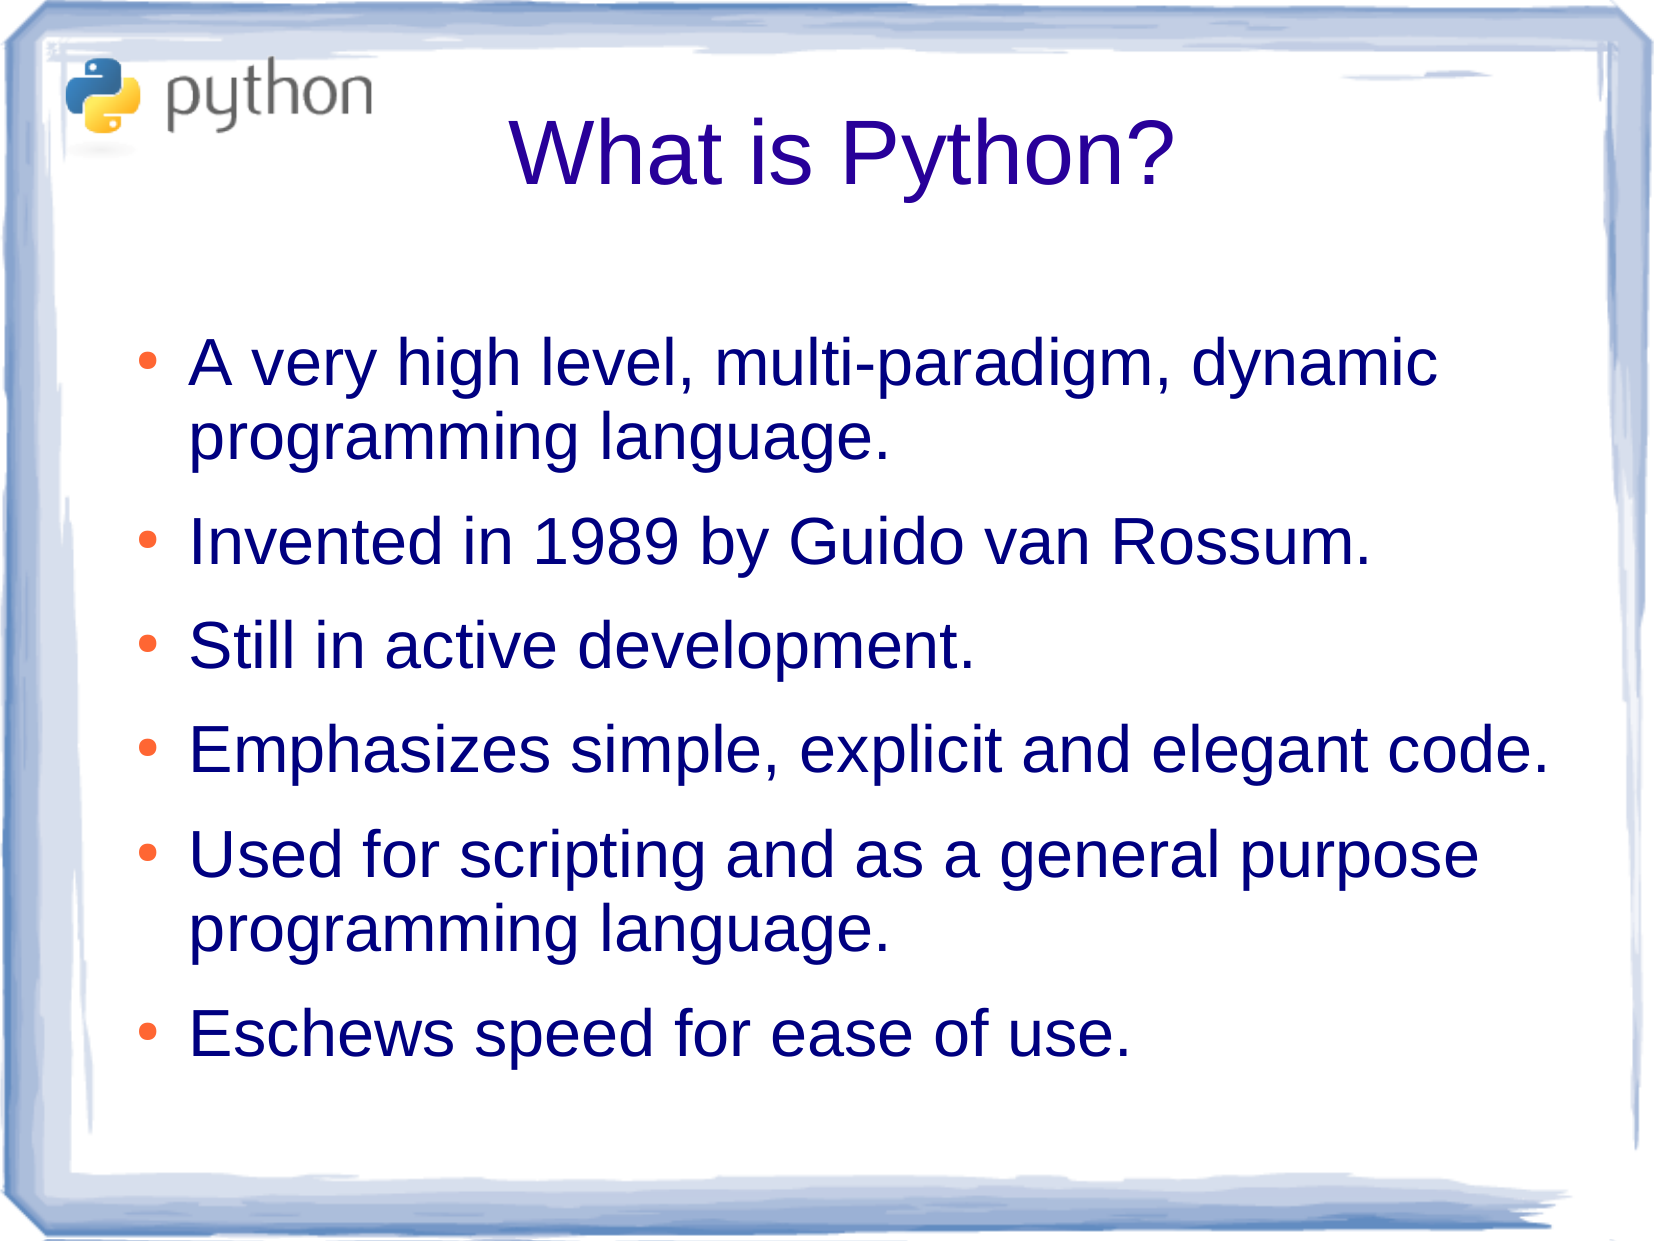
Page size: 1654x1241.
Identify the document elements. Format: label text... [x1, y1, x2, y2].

list A very high level, multi-paradigm, dynamic programming language. Invented in 1989 by Guido van Rossum. Still in active development. Emphasizes simple, explicit and elegant code. Used for scripting and as a general purpose programming language. Eschews speed for ease of use. [118, 324, 1571, 1071]
title What is Python? [82, 49, 1571, 257]
picture [0, 0, 1654, 1241]
